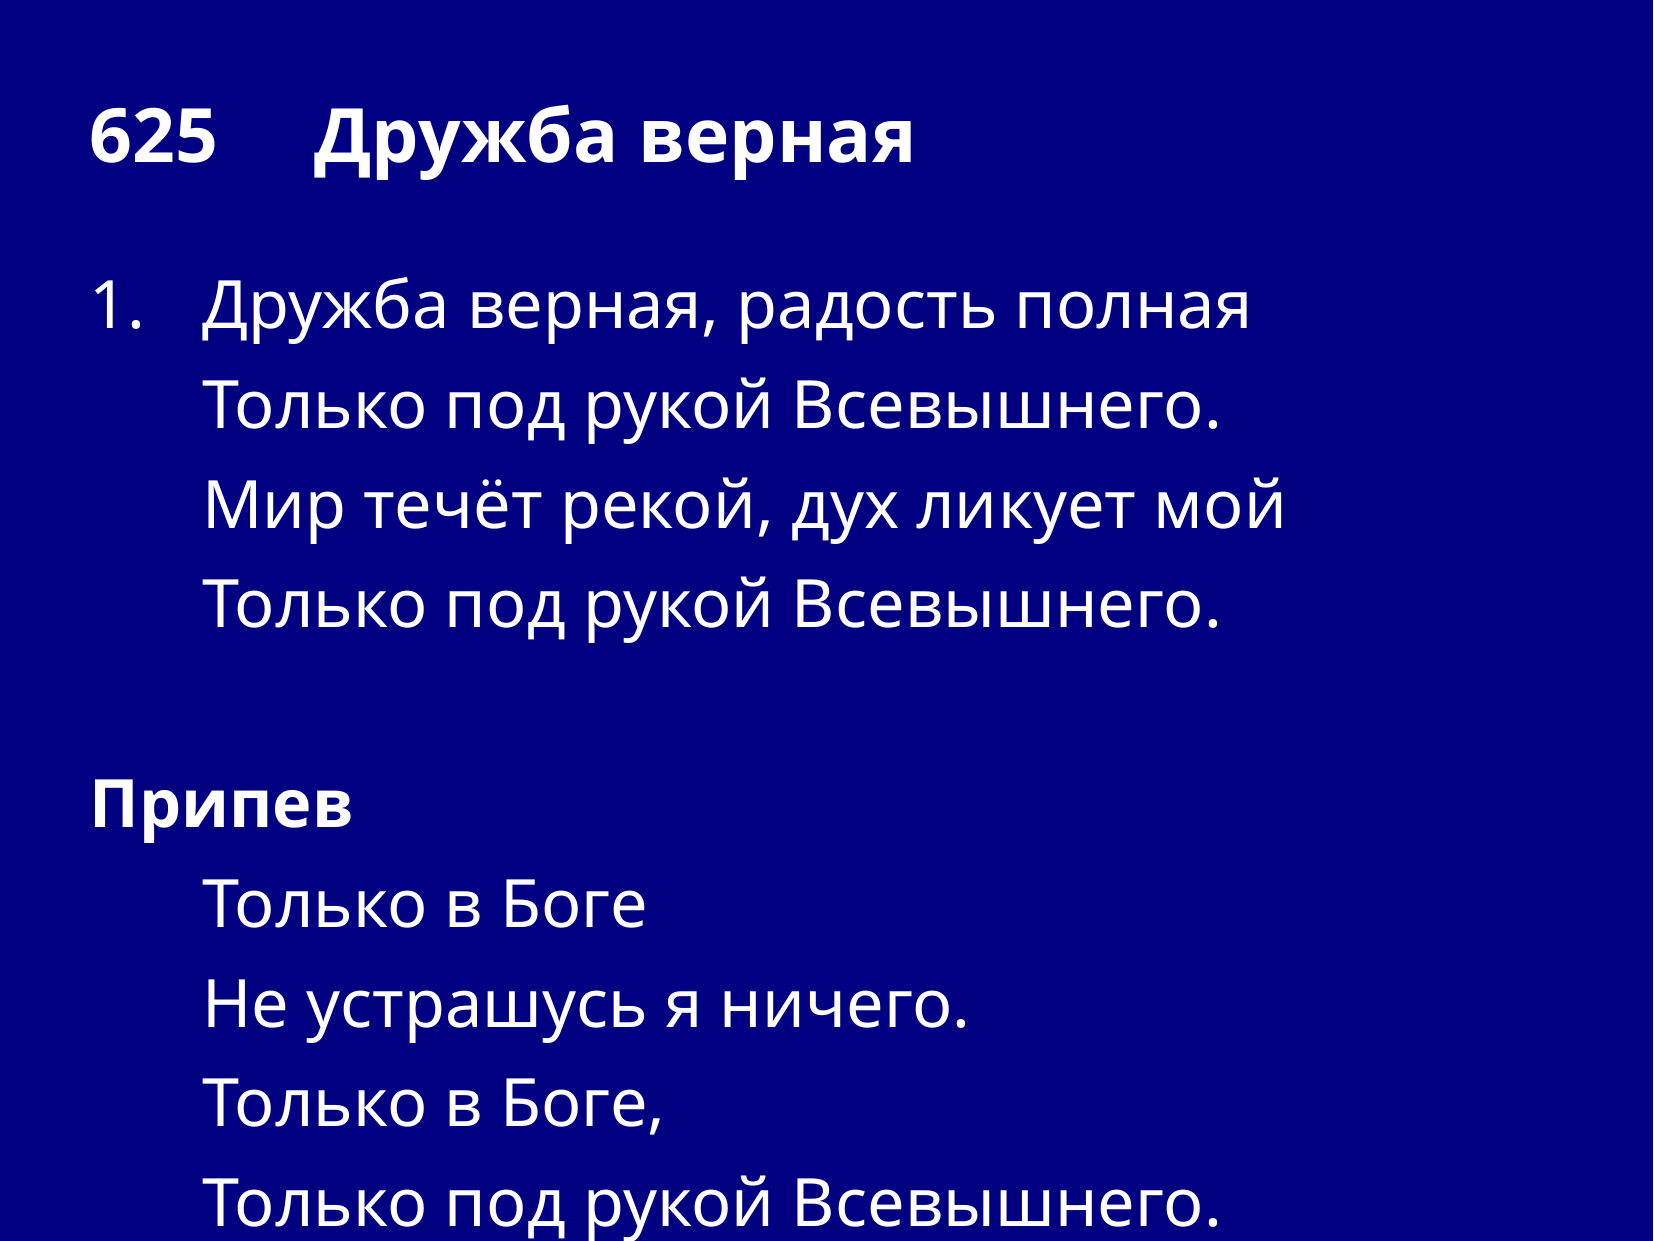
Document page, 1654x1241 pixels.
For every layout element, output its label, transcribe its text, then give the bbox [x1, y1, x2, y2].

text_box 1. Дружба верная, радость полная Только под рукой Всевышнего. Мир течёт рекой, дух ликует мой Только под рукой Всевышнего. Припев Только в Боге Не устрашусь я ничего. Только в Боге, Только под рукой Всевышнего. [75, 188, 1576, 1163]
text_box 625 Дружба верная [75, 75, 1576, 188]
